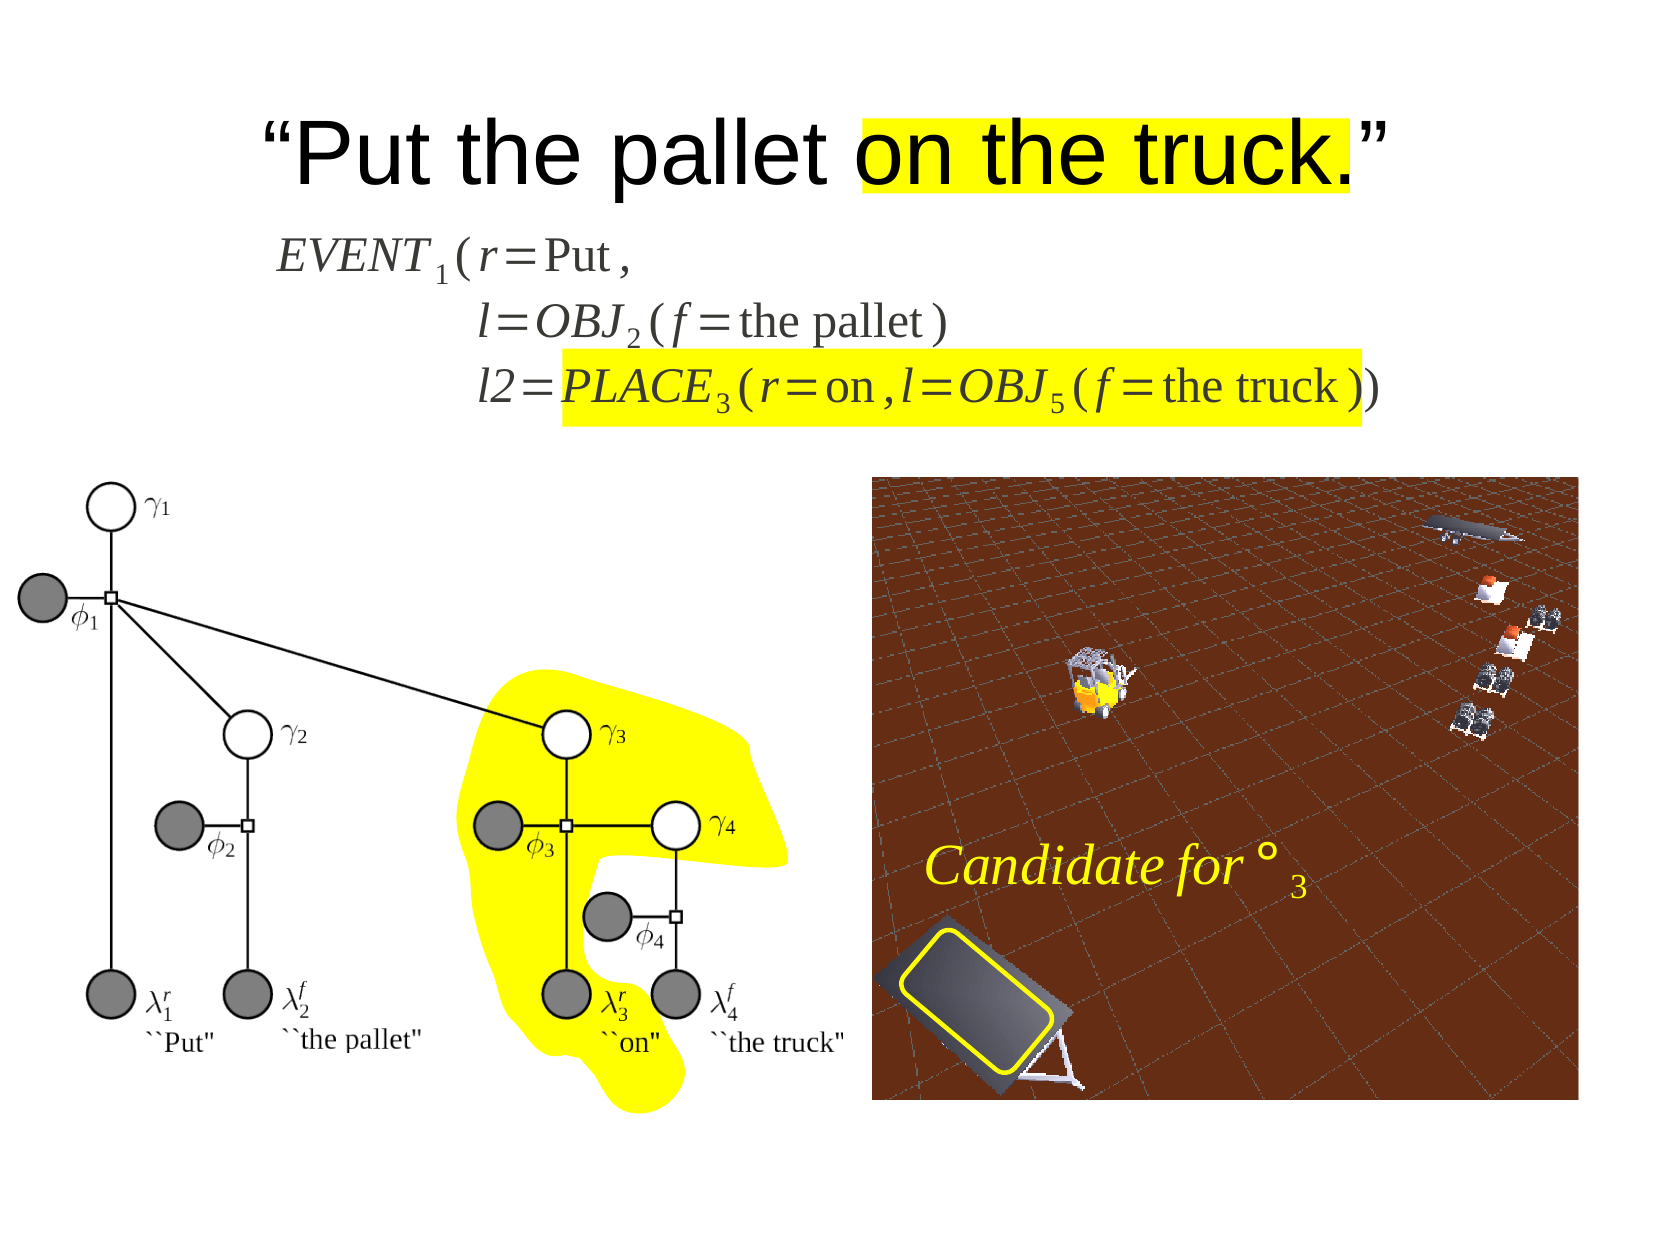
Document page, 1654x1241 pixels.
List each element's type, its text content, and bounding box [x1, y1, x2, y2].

picture [872, 475, 1579, 1100]
title “Put the pallet on the truck.” [82, 49, 1571, 257]
chart [916, 832, 1314, 906]
chart [267, 227, 1386, 421]
text_box [562, 421, 1363, 427]
picture [17, 480, 843, 1053]
text_box [543, 1053, 685, 1114]
